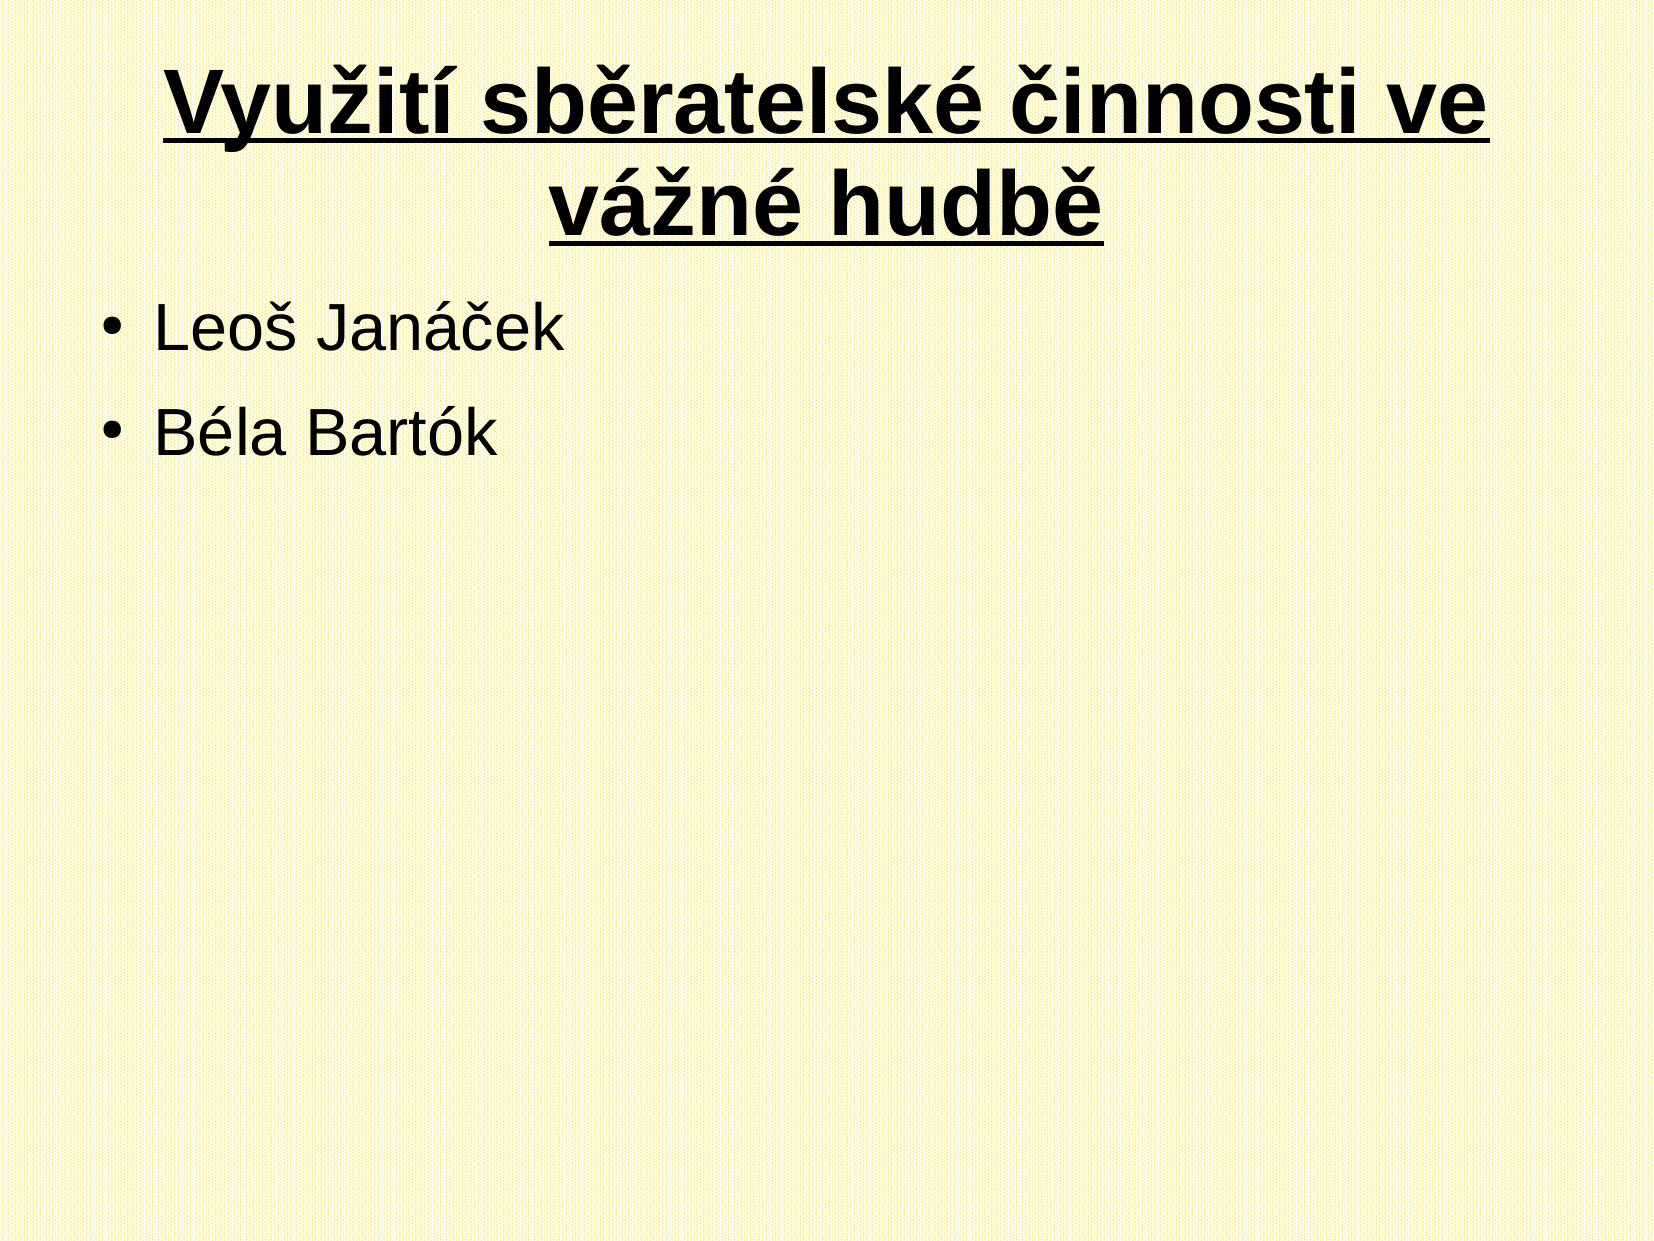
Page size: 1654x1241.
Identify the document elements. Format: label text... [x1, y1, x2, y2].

picture [0, 0, 1654, 1241]
list Leoš Janáček Béla Bartók [82, 290, 1571, 1010]
title Využití sběratelské činnosti ve vážné hudbě [82, 49, 1571, 257]
